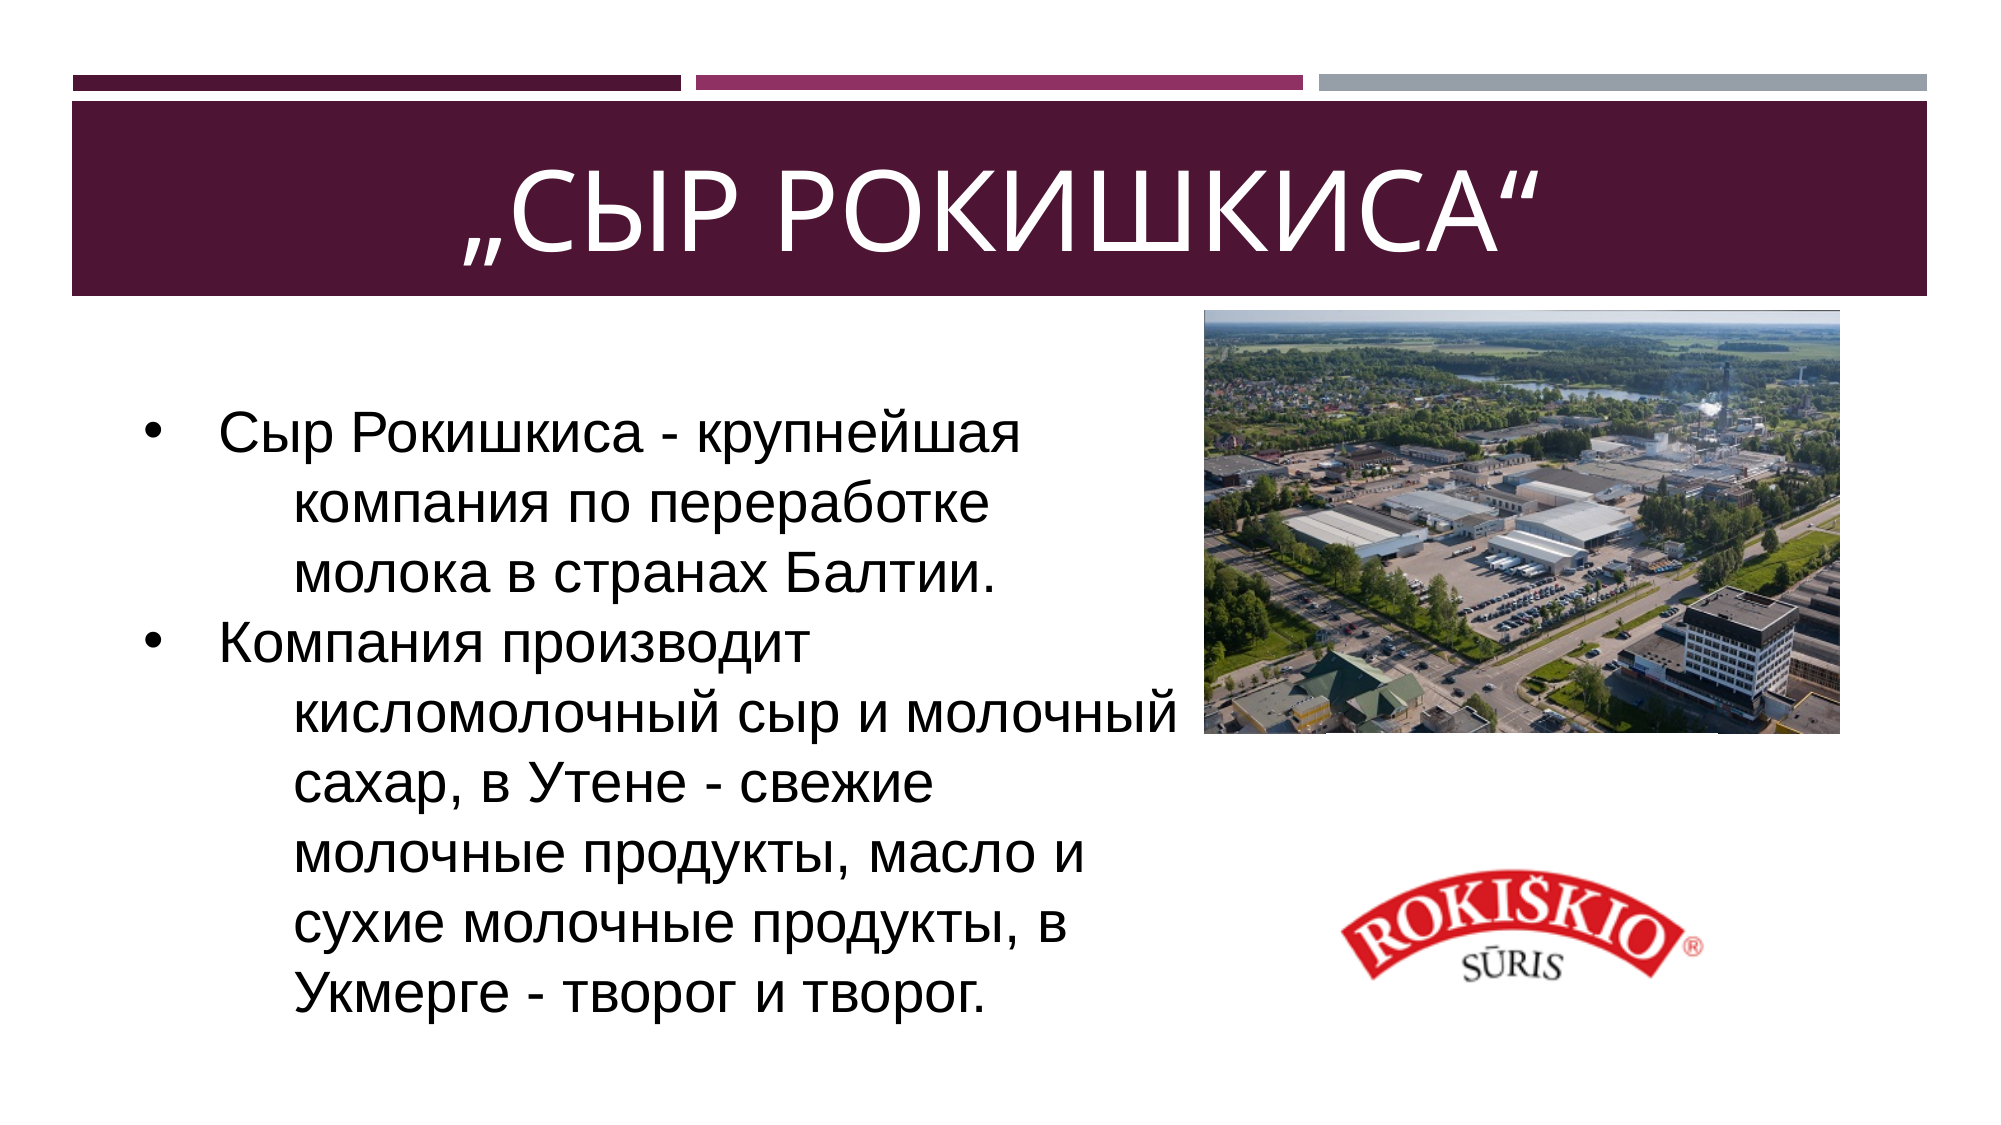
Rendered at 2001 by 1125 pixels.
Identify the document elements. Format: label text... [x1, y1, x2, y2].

title „сыр Рокишкиса“ [95, 115, 1905, 282]
picture [1204, 310, 1840, 1125]
text_box Cыр Рокишкиса - крупнейшая компания по переработке молока в странах Балтии. Компания производит кисломолочный сыр и молочный сахар, в Утене - свежие молочные продукты, масло и сухие молочные продукты, в Укмерге - творог и творог. [128, 387, 1205, 1032]
